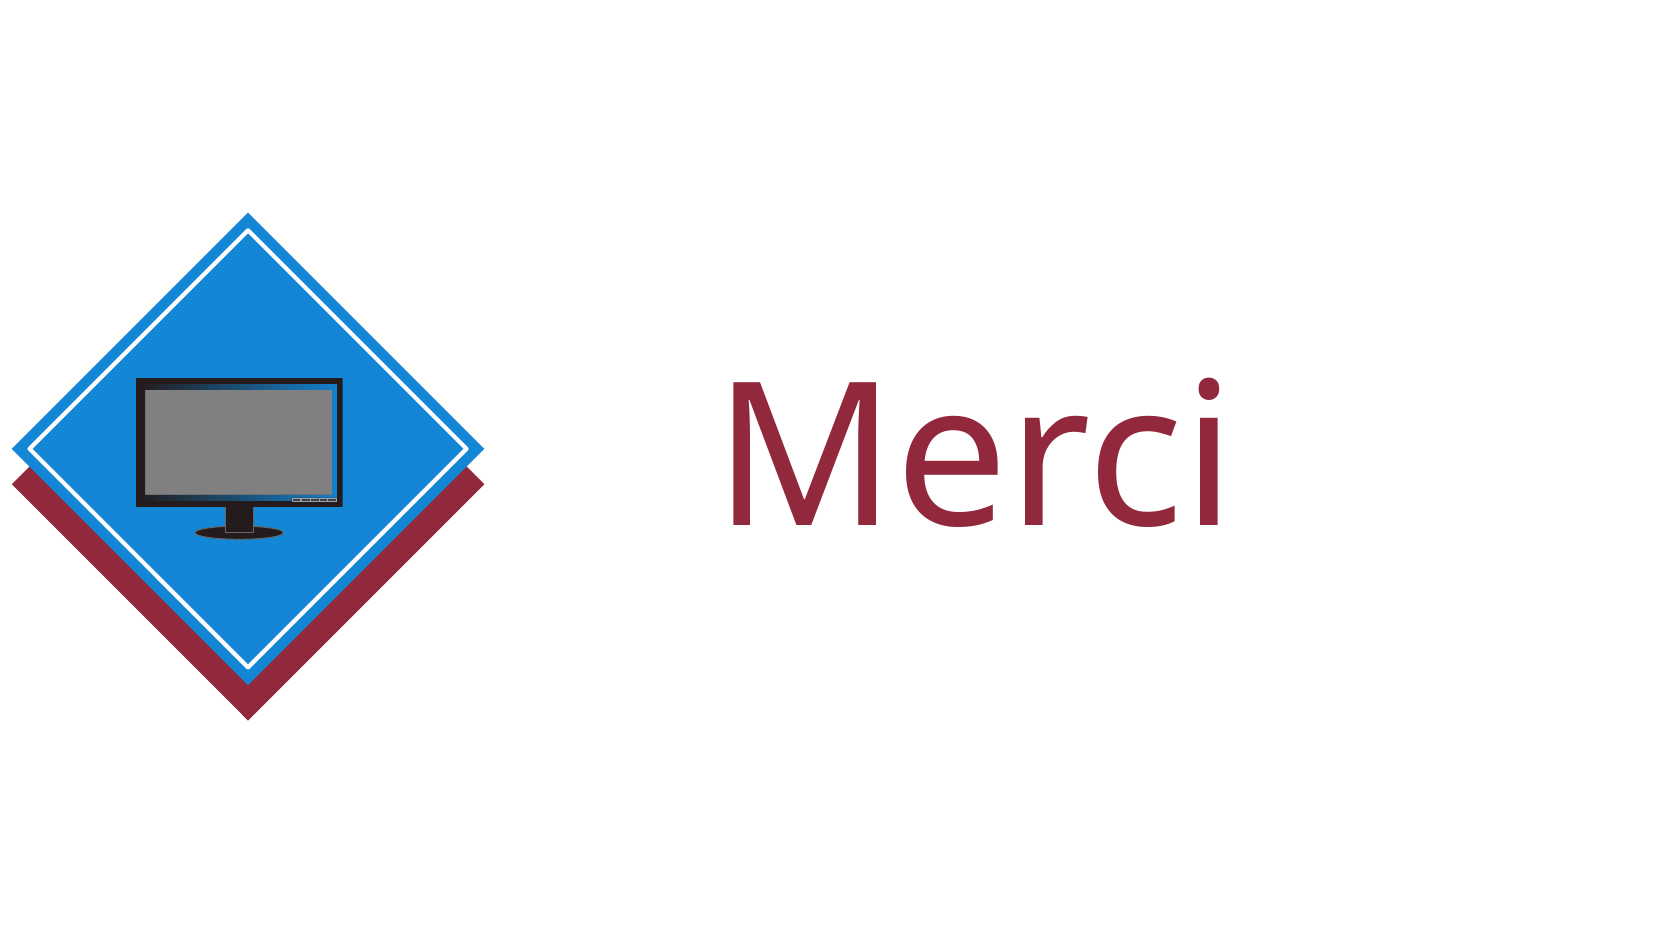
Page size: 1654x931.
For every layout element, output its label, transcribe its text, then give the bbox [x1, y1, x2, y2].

picture [135, 377, 343, 540]
text_box Merci [714, 87, 1518, 807]
